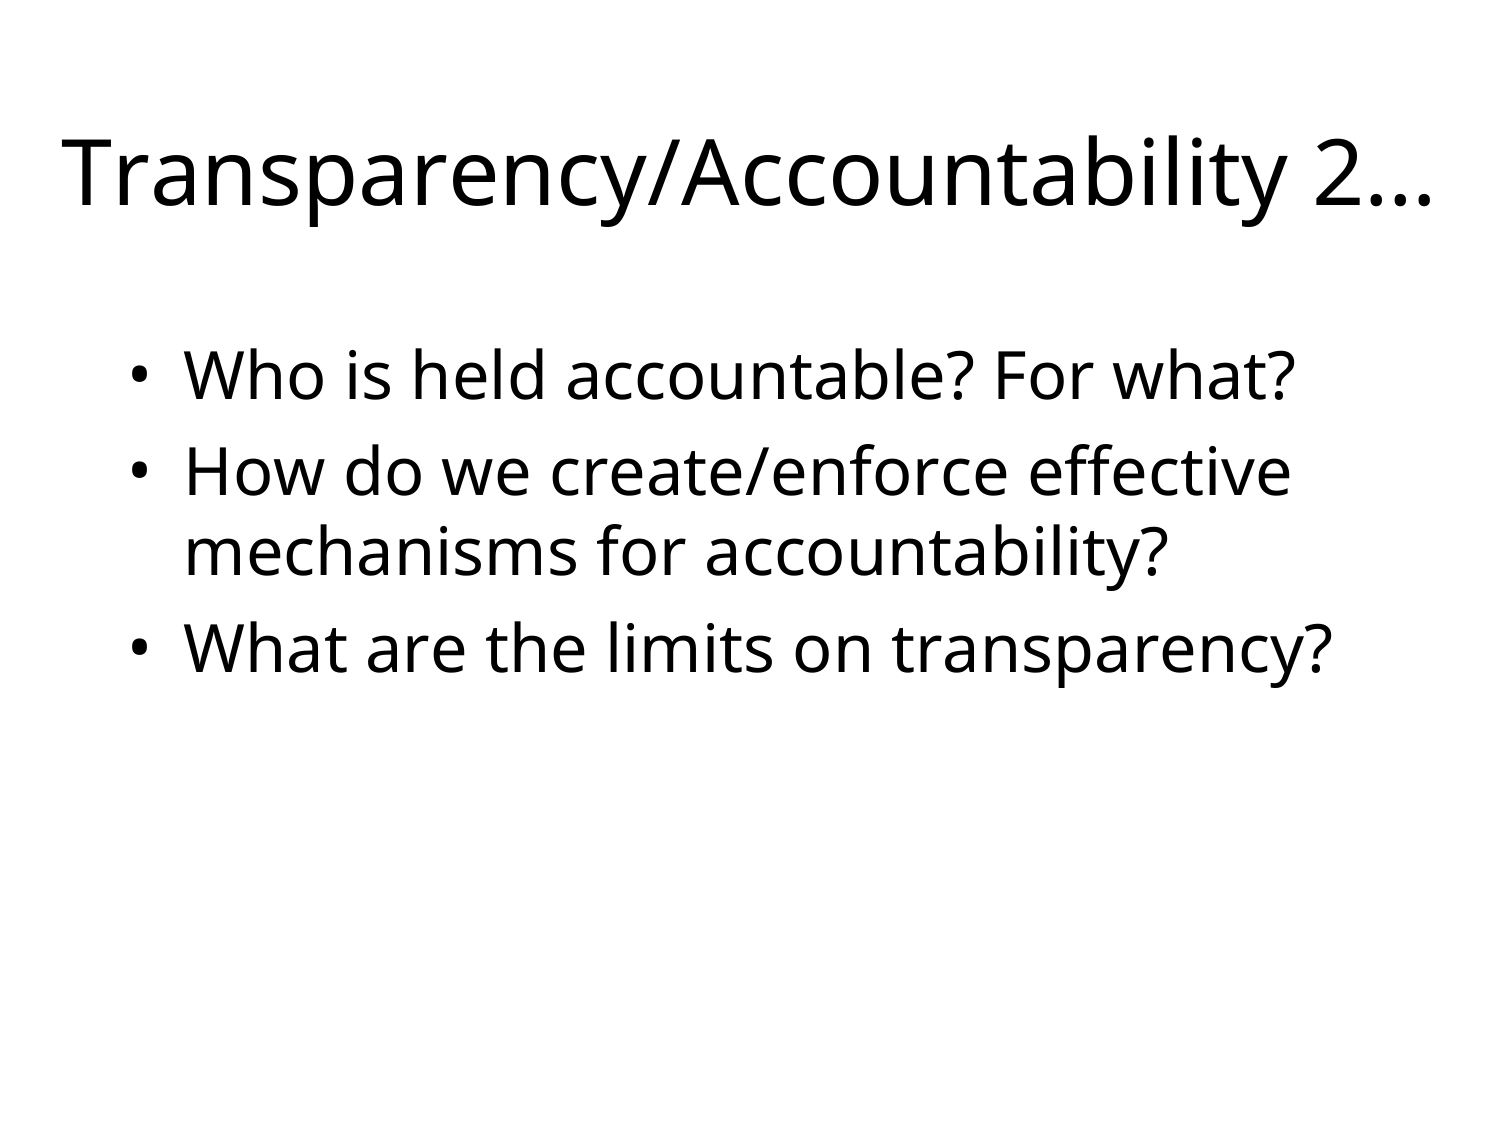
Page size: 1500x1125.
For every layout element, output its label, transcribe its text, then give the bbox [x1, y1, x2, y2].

list Who is held accountable? For what? How do we create/enforce effective mechanisms for accountability? What are the limits on transparency? [112, 324, 1388, 1001]
title Transparency/Accountability 2… [0, 74, 1500, 263]
